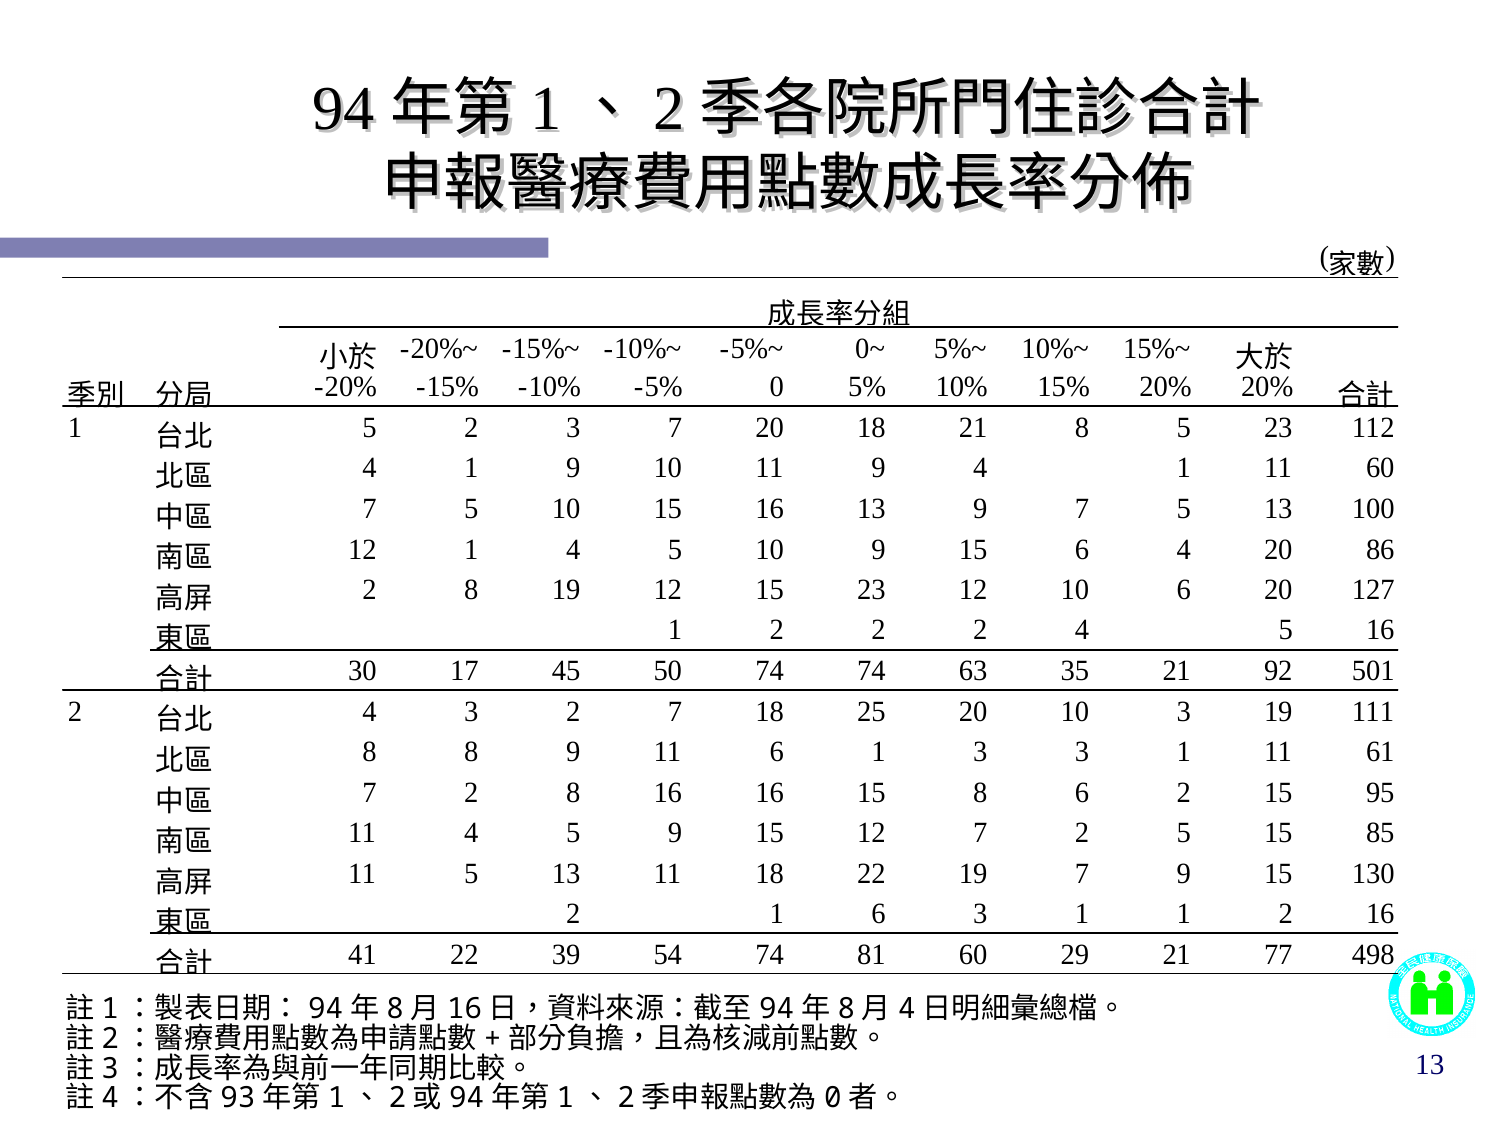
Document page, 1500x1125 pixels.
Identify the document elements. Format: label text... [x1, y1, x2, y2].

title 94年第1、2季各院所門住診合計 申報醫療費用點數成長率分佈 [150, 37, 1426, 225]
text_box [1400, 1037, 1476, 1125]
text_box 註1：製表日期：94年8月16日，資料來源：截至94年8月4日明細彙總檔。 註2：醫療費用點數為申請點數+部分負擔，且為核減前點數。 註3：成長率為與前一年同期比較。 註4：不含93年第1、2或94年第1、2季申報點數為0者。 [50, 987, 1388, 1125]
chart [62, 224, 1400, 976]
